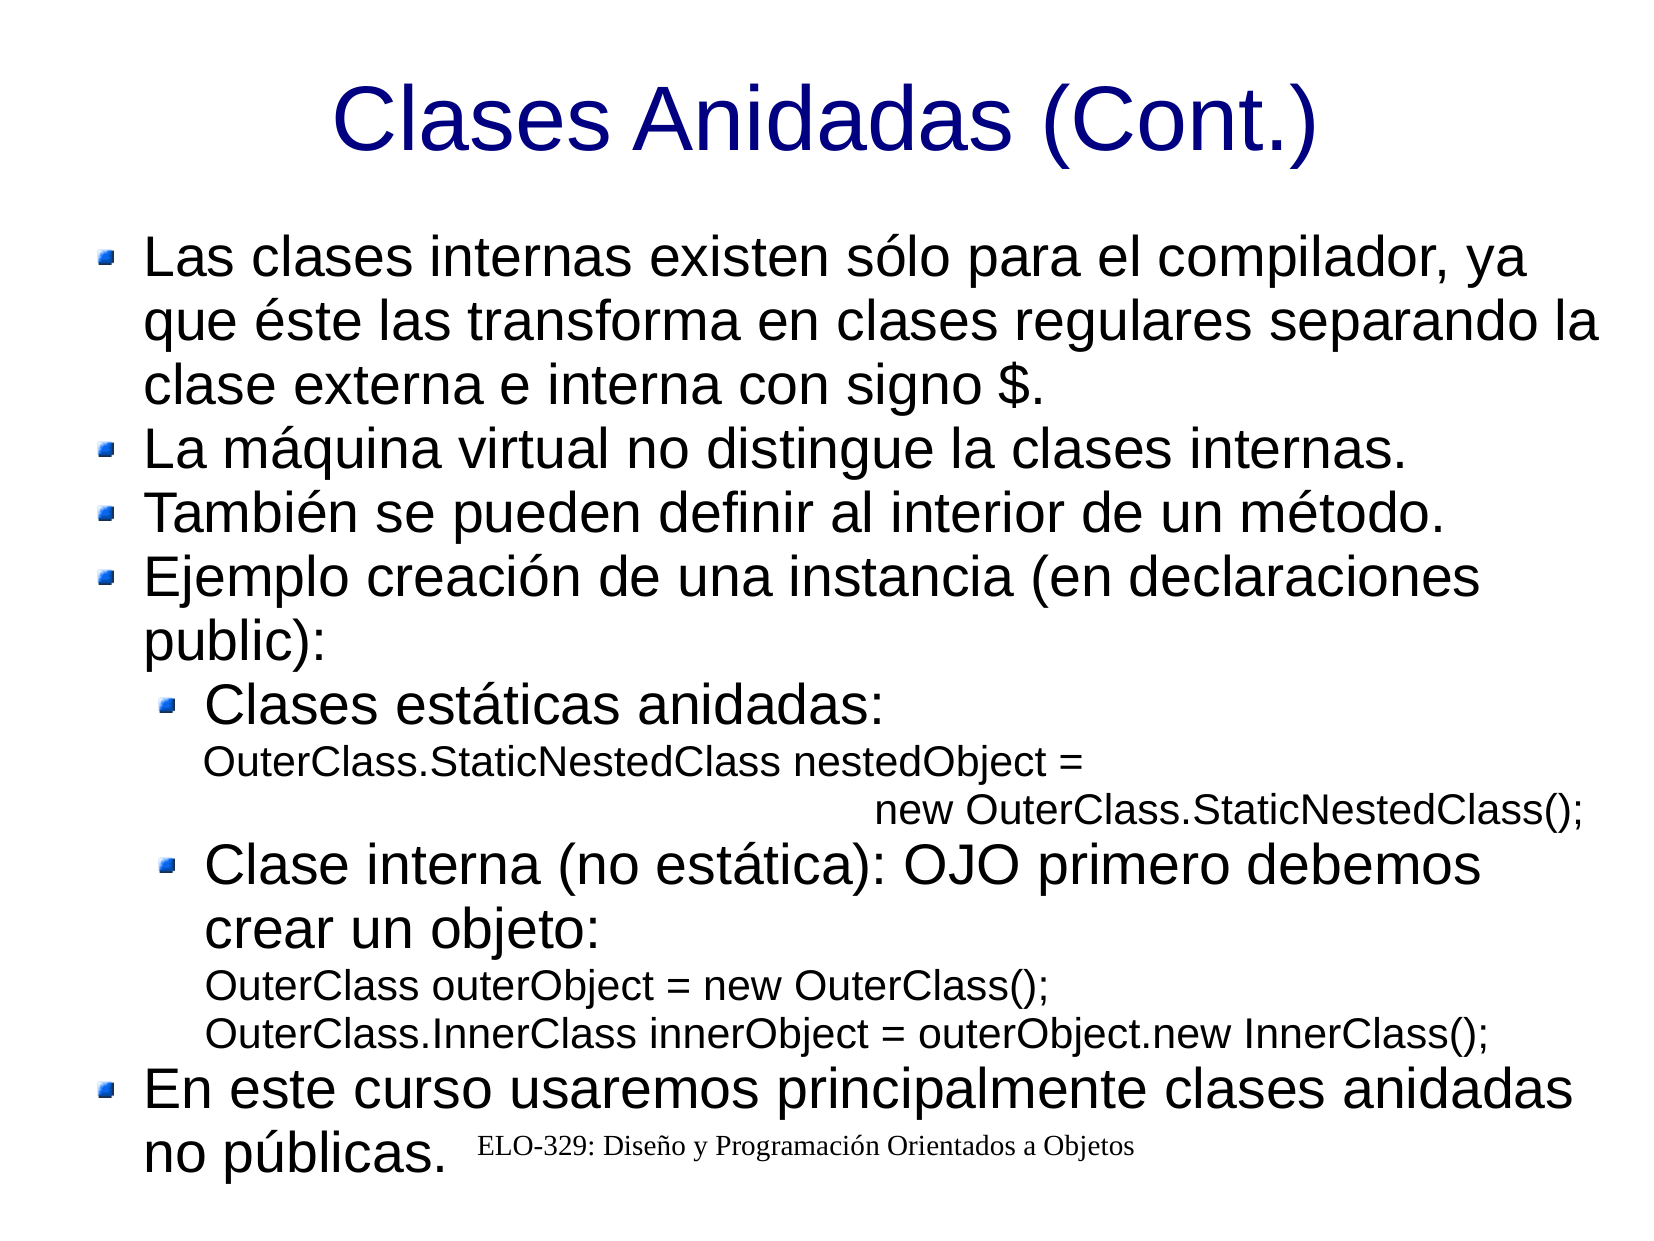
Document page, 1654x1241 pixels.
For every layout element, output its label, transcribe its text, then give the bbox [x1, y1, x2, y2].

title Clases Anidadas (Cont.)‏ [82, 49, 1571, 188]
list Las clases internas existen sólo para el compilador, ya que éste las transforma en clases regulares separando la clase externa e interna con signo $. La máquina virtual no distingue la clases internas. También se pueden definir al interior de un método. Ejemplo creación de una instancia (en declaraciones public): Clases estáticas anidadas: OuterClass.StaticNestedClass nestedObject = new OuterClass.StaticNestedClass(); Clase interna (no estática): OJO primero debemos crear un objeto: OuterClass outerObject = new OuterClass(); OuterClass.InnerClass innerObject = outerObject.new InnerClass(); En este curso usaremos principalmente clases anidadas no públicas. [82, 225, 1613, 1201]
